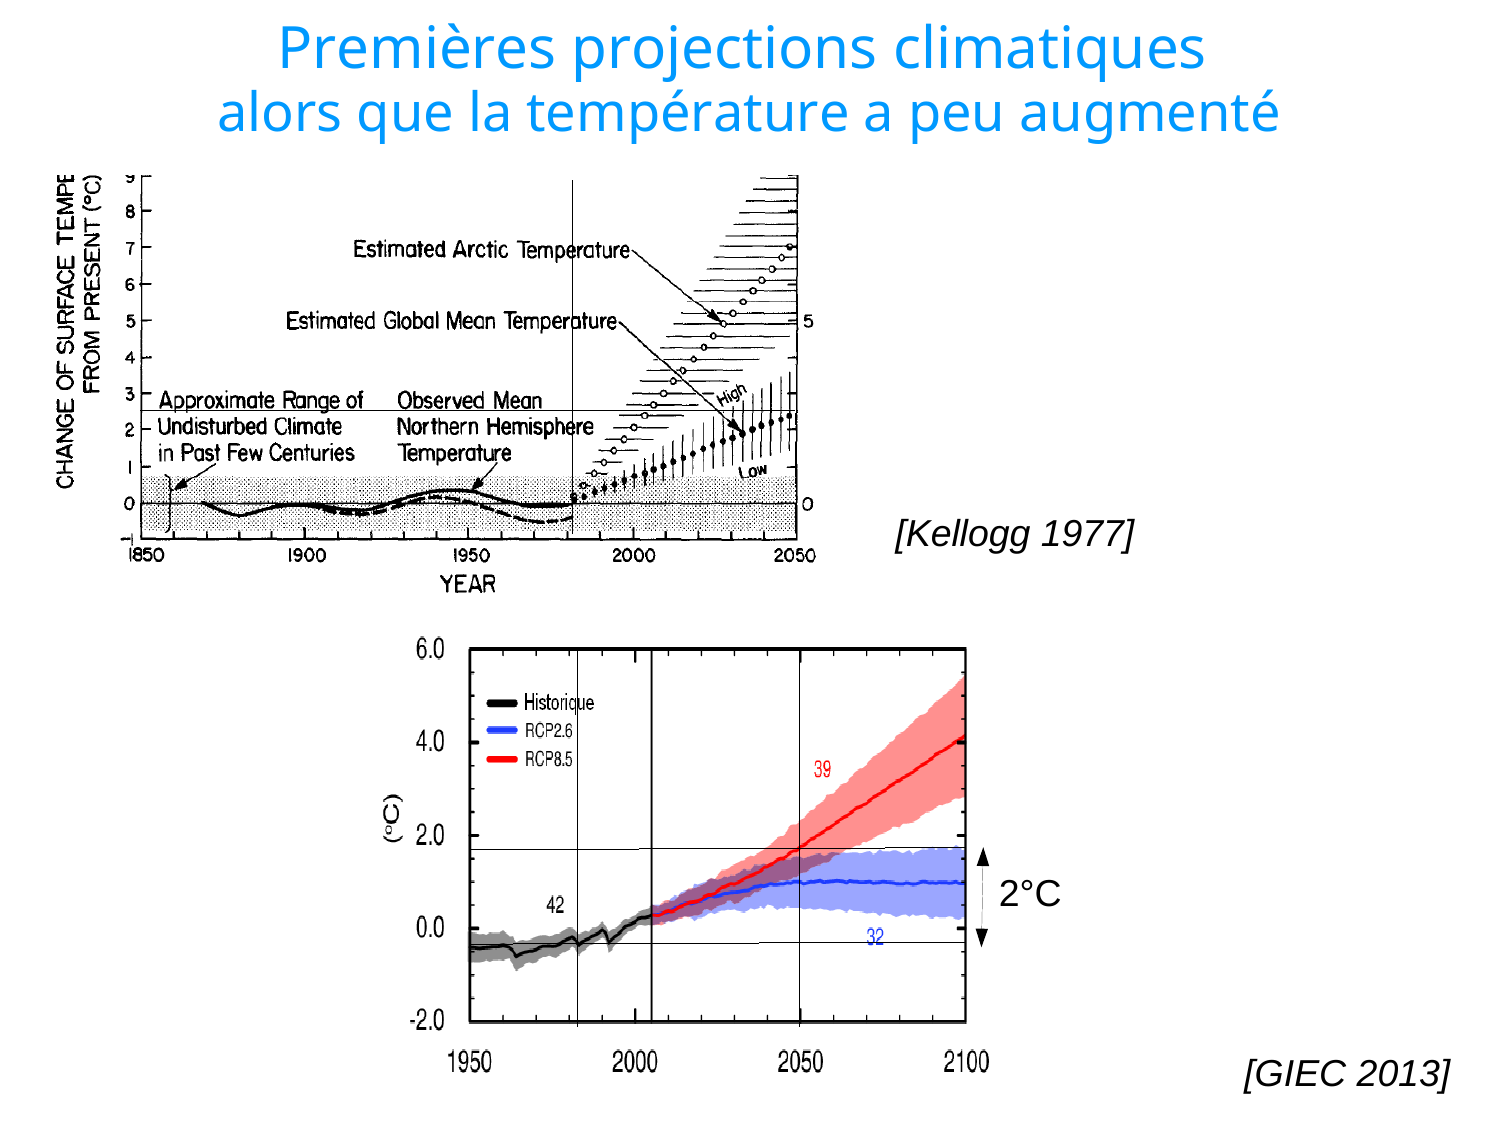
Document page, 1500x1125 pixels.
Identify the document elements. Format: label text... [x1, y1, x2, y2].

title Premières projections climatiques alors que la température a peu augmenté [74, 10, 1425, 153]
picture [363, 601, 991, 1103]
text_box [Kellogg 1977] [880, 505, 1356, 563]
picture [33, 175, 835, 594]
text_box [GIEC 2013] [1108, 1045, 1466, 1102]
text_box 2°C [984, 864, 1082, 922]
